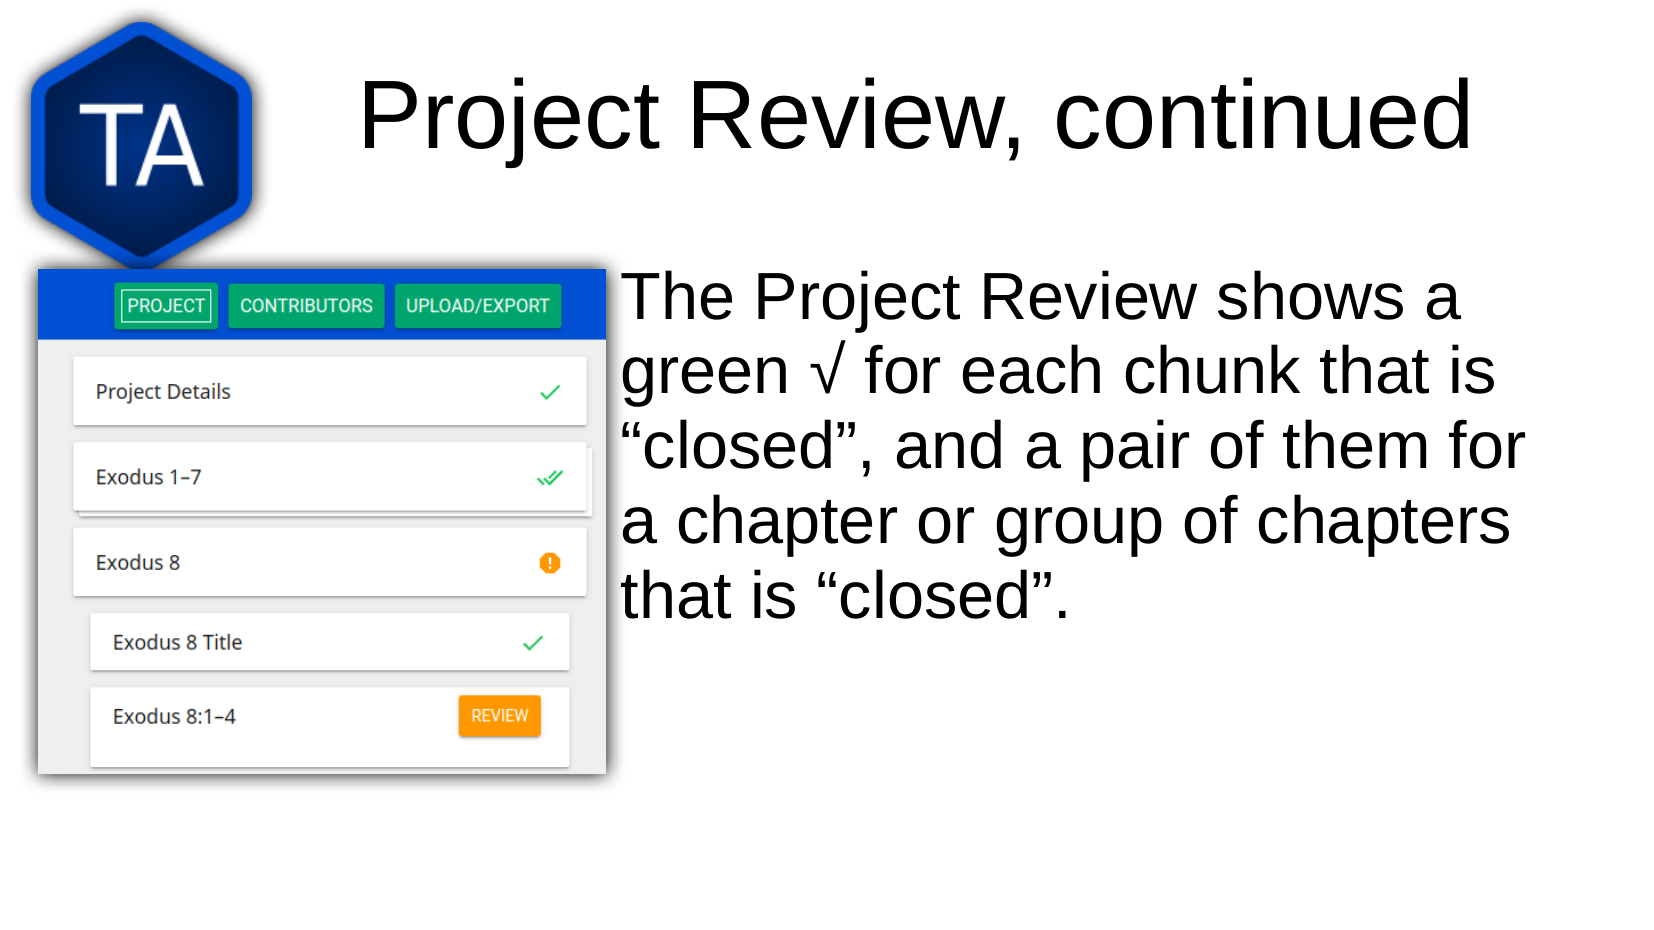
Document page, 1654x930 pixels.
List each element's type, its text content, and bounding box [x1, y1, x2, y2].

list The Project Review shows a green √ for each chunk that is “closed”, and a pair of them for a chapter or group of chapters that is “closed”. [620, 258, 1571, 757]
picture [31, 22, 606, 774]
title Project Review, continued [263, 37, 1571, 193]
